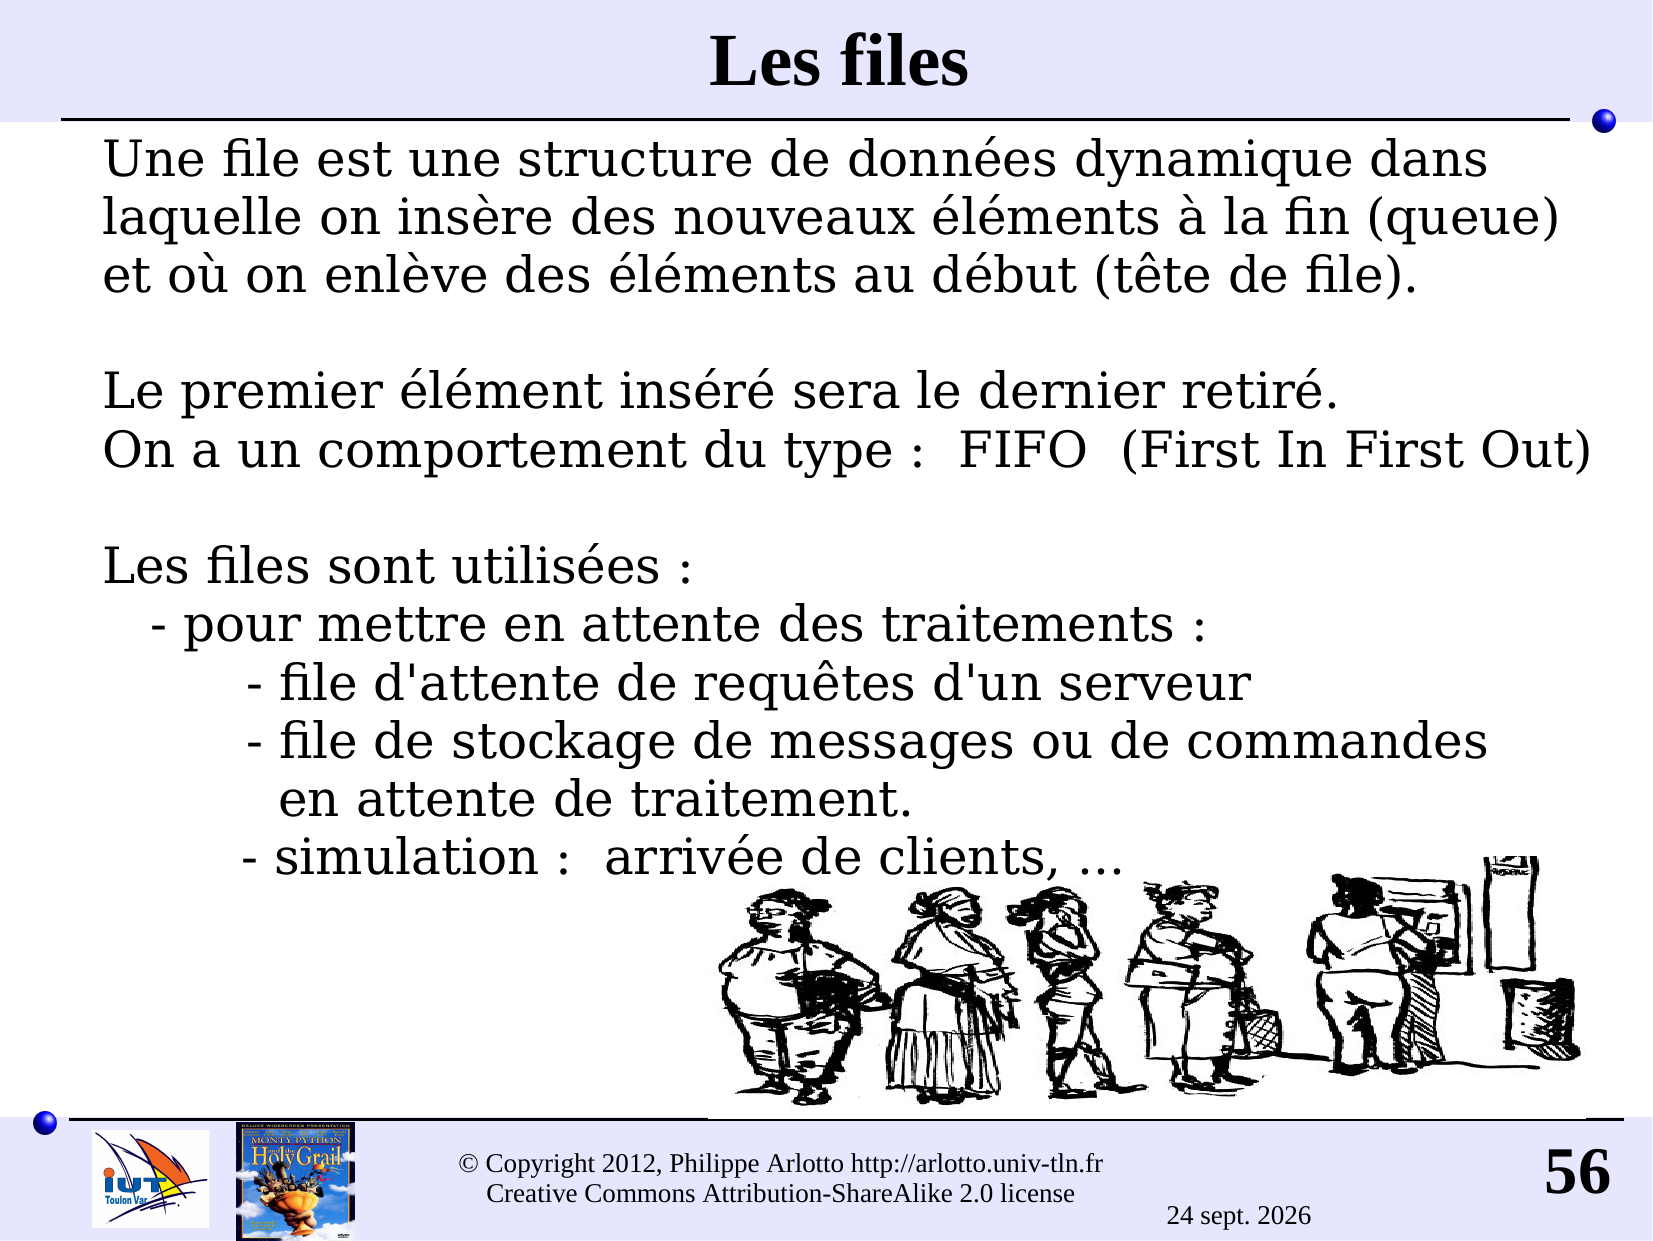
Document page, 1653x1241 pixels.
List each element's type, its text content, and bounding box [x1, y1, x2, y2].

picture [708, 946, 1586, 1119]
title Les files [95, 11, 1585, 110]
picture [236, 1122, 355, 1241]
text_box Une file est une structure de données dynamique dans laquelle on insère des nouveaux éléments à la fin (queue) et où on enlève des éléments au début (tête de file). Le premier élément inséré sera le dernier retiré. On a un comportement du type : FIFO (First In First Out) Les files sont utilisées : - pour mettre en attente des traitements : - file d'attente de requêtes d'un serveur - file de stockage de messages ou de commandes en attente de traitement. - simulation : arrivée de clients, ... [102, 129, 1595, 946]
